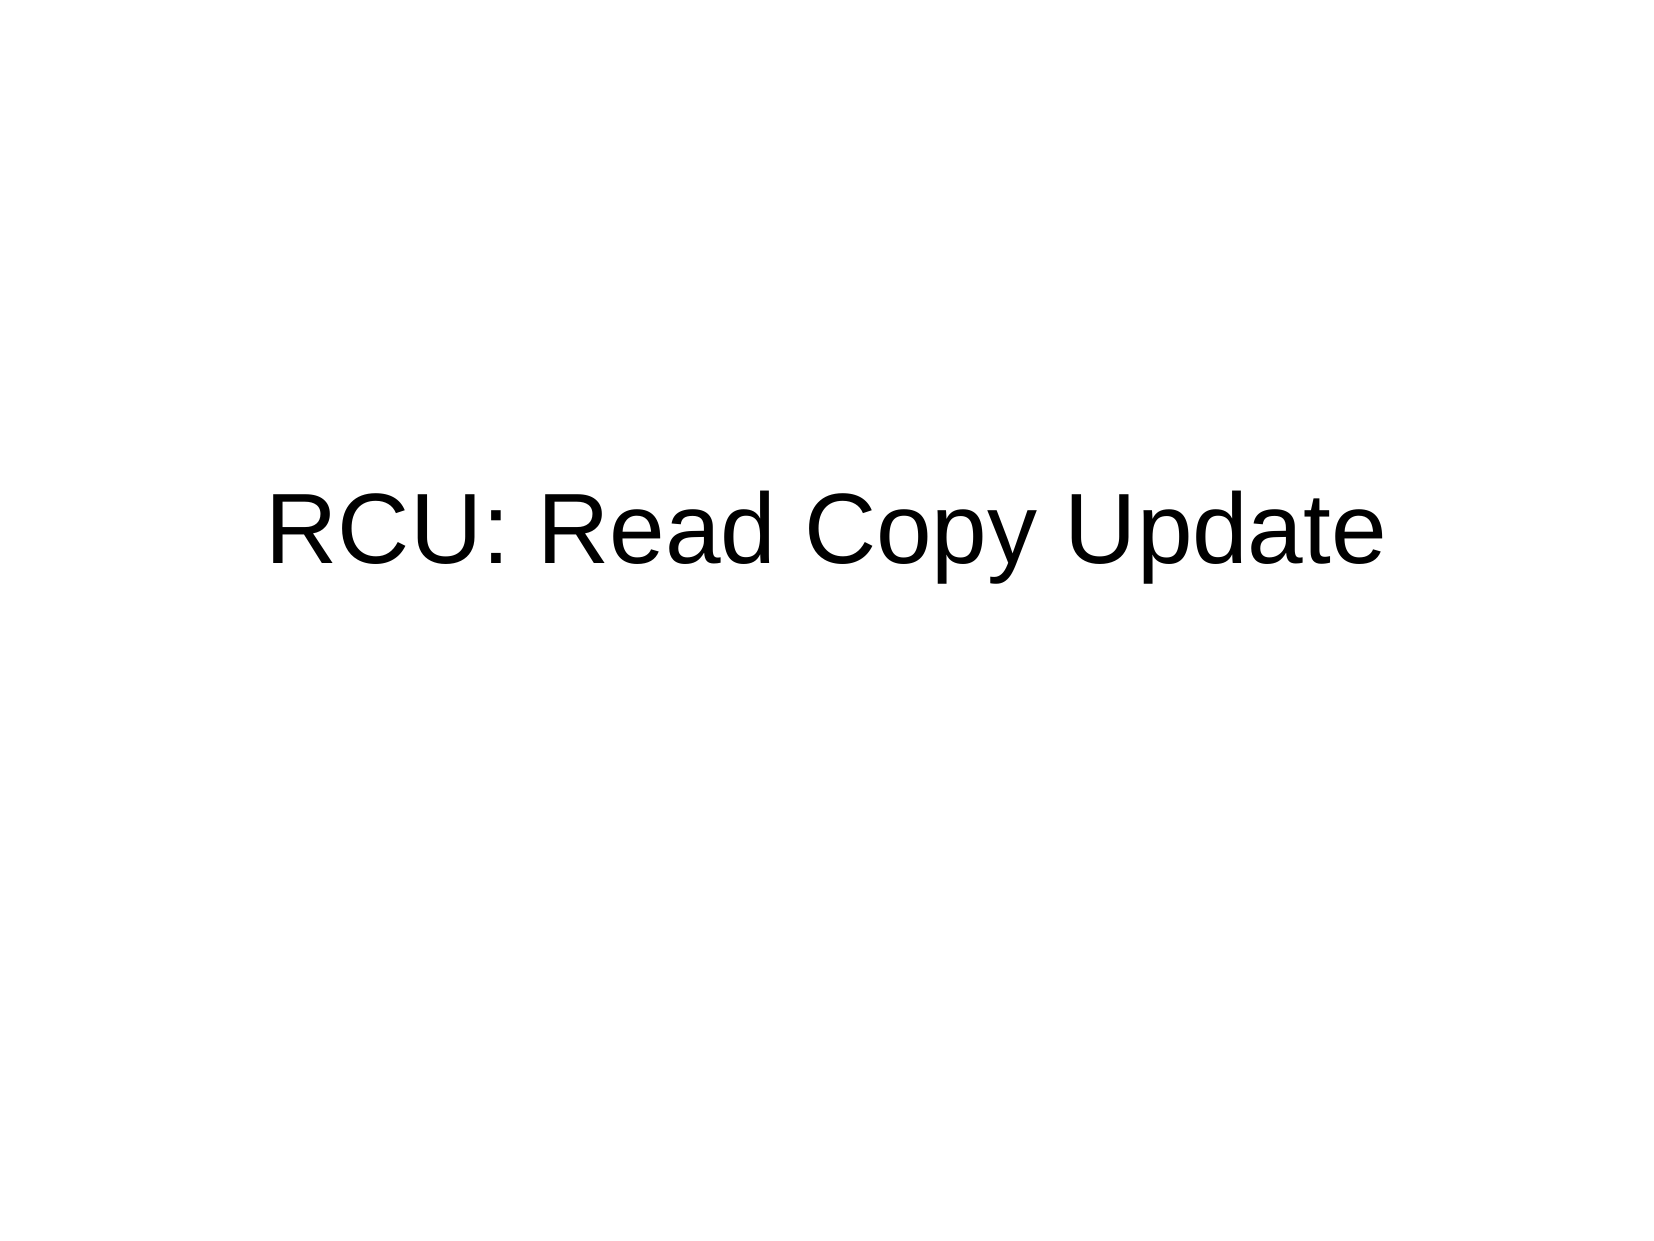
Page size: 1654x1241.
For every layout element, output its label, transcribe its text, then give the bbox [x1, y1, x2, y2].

subtitle RCU: Read Copy Update [82, 49, 1571, 1010]
